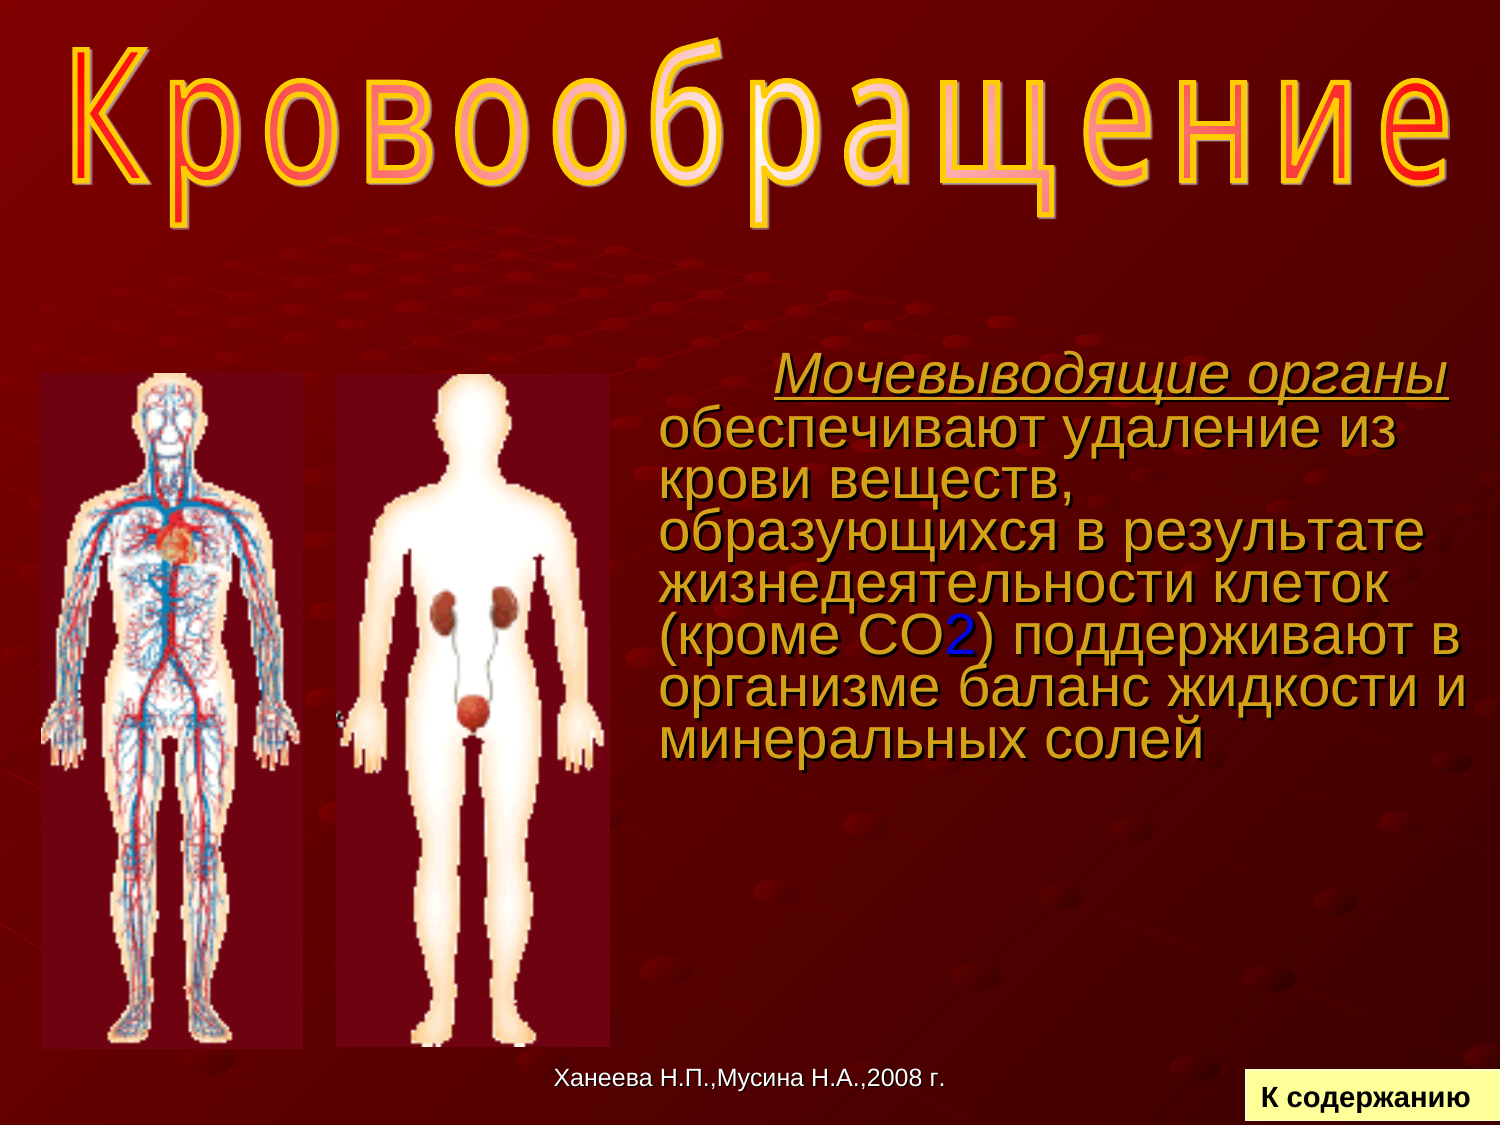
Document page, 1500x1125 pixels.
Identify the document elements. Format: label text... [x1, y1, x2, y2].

text_box Кровообращение [75, 49, 146, 181]
text_box Кровообращение [1086, 80, 1148, 183]
text_box Кровообращение [846, 80, 905, 183]
text_box Кровообращение [267, 80, 335, 183]
text_box Кровообращение [369, 82, 430, 181]
text_box Кровообращение [653, 40, 719, 183]
picture [41, 373, 303, 1049]
text_box Кровообращение [942, 82, 1052, 215]
text_box Кровообращение [752, 80, 817, 225]
list Мочевыводящие органы обеспечивают удаление из крови веществ, образующихся в результате жизнедеятельности клеток (кроме СО2) поддерживают в организме баланс жидкости и минеральных солей [643, 337, 1500, 858]
text_box Кровообращение [555, 80, 623, 183]
text_box К содержанию [1246, 1070, 1500, 1121]
text_box Кровообращение [172, 80, 237, 225]
text_box Кровообращение [1283, 82, 1347, 181]
picture [336, 374, 610, 1047]
text_box Кровообращение [1181, 82, 1245, 181]
text_box Кровообращение [1383, 80, 1445, 183]
text_box Кровообращение [457, 80, 525, 183]
